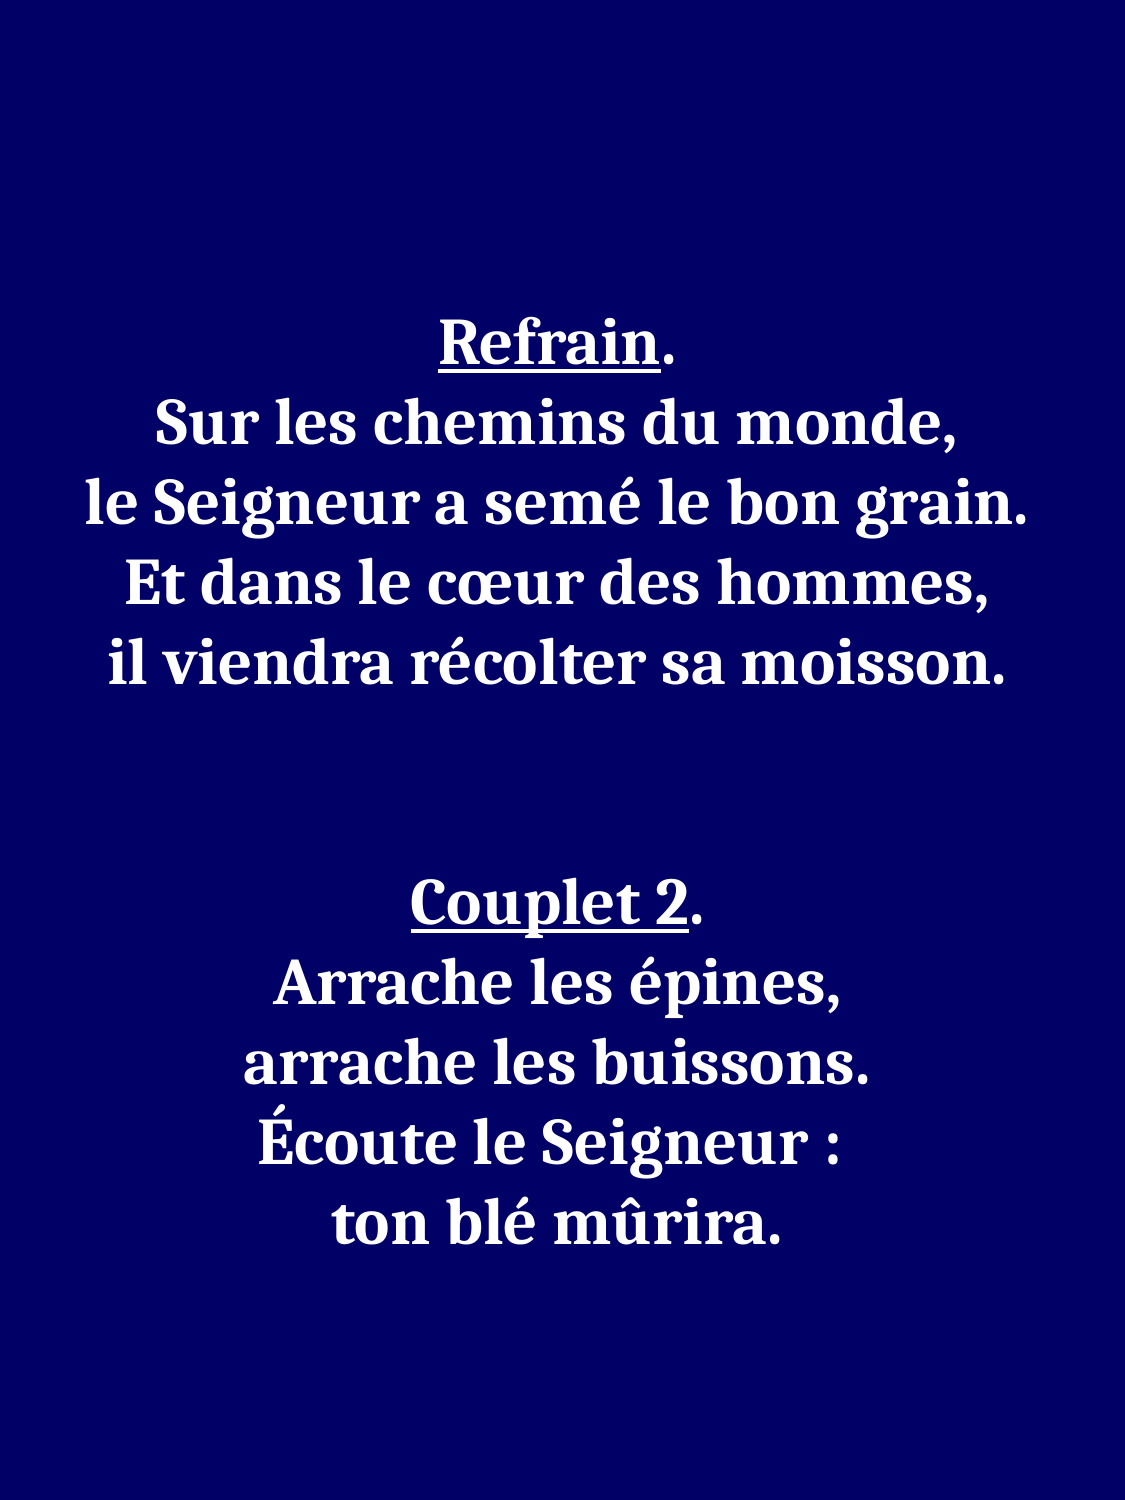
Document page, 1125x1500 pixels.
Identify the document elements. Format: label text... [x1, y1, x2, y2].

text_box Refrain. Sur les chemins du monde, le Seigneur a semé le bon grain. Et dans le cœur des hommes, il viendra récolter sa moisson. Couplet 2. Arrache les épines, arrache les buissons. Écoute le Seigneur : ton blé mûrira. [0, 70, 1125, 1440]
